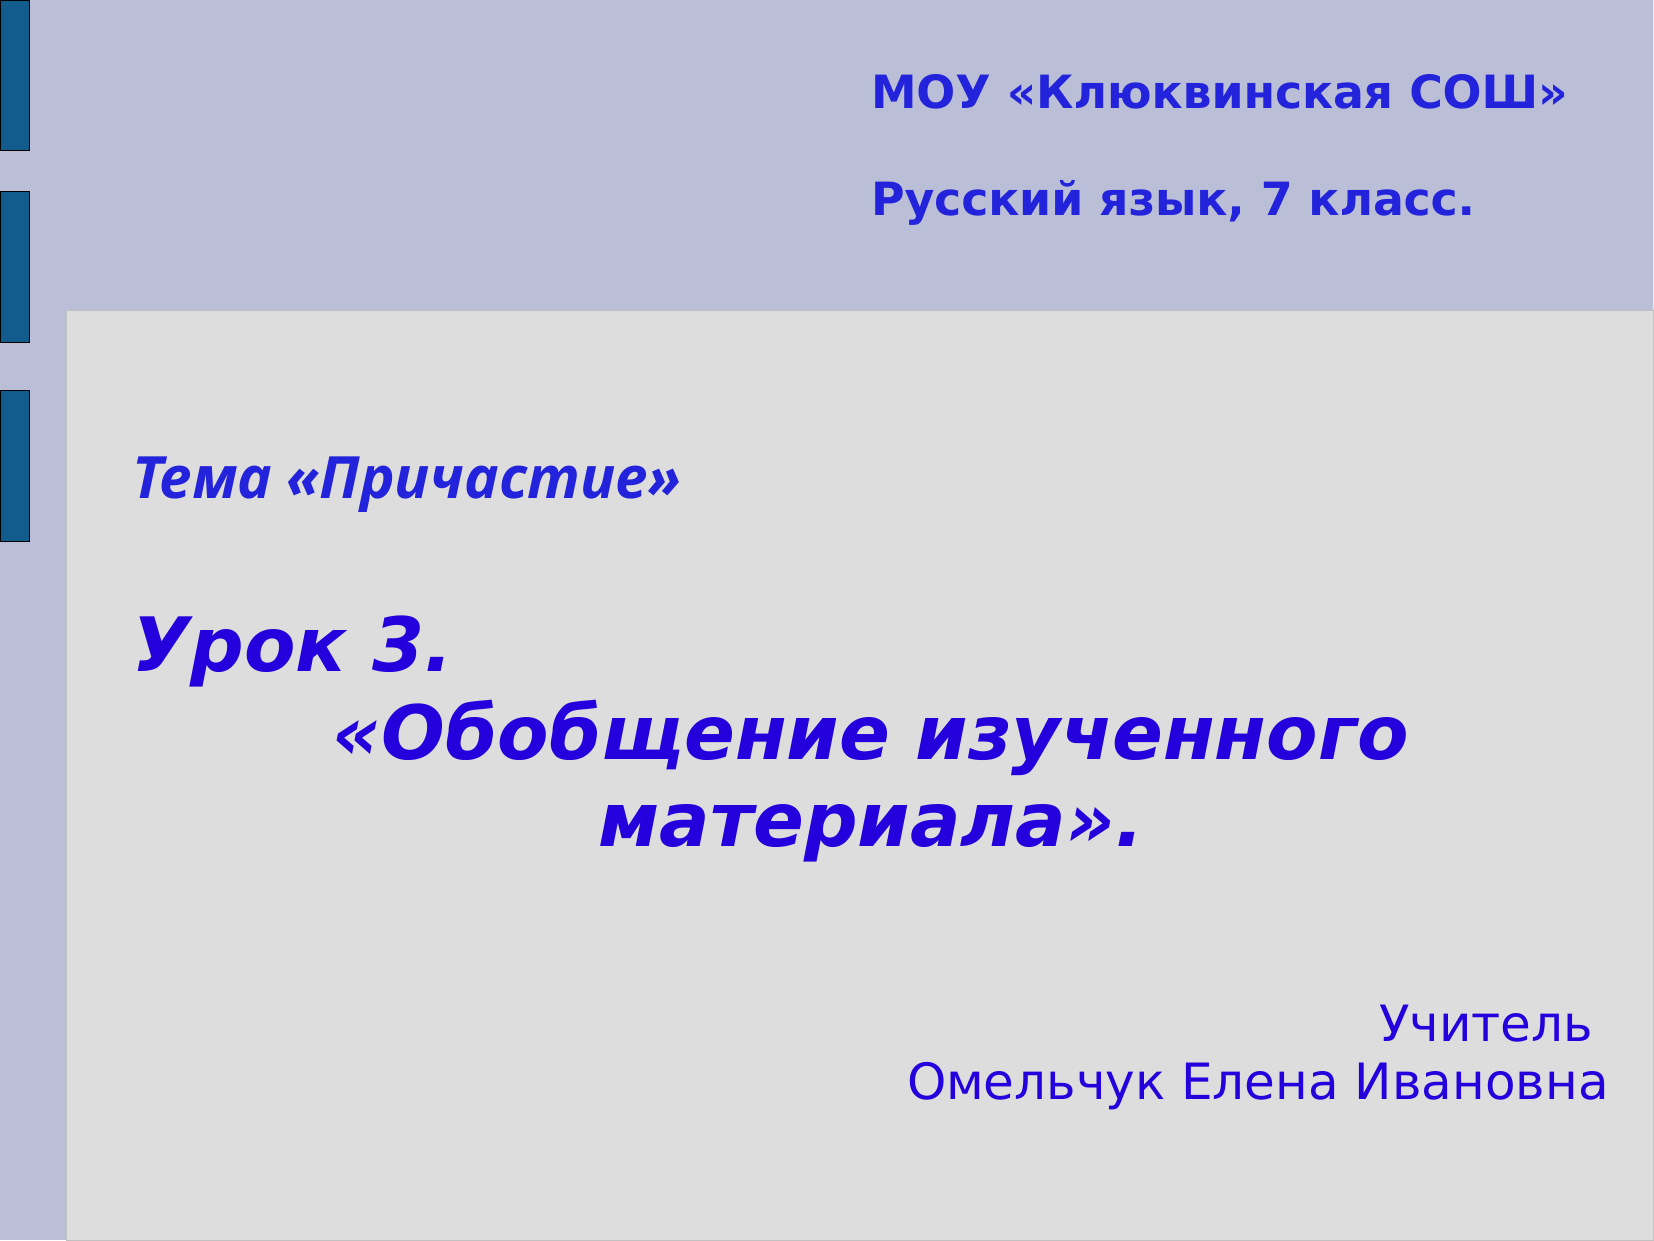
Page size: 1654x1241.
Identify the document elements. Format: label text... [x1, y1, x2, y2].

text_box МОУ «Клюквинская СОШ» Русский язык, 7 класс. Тема «Причастие» Урок 3. «Обобщение изученного материала». Учитель Омельчук Елена Ивановна [118, 59, 1625, 1096]
